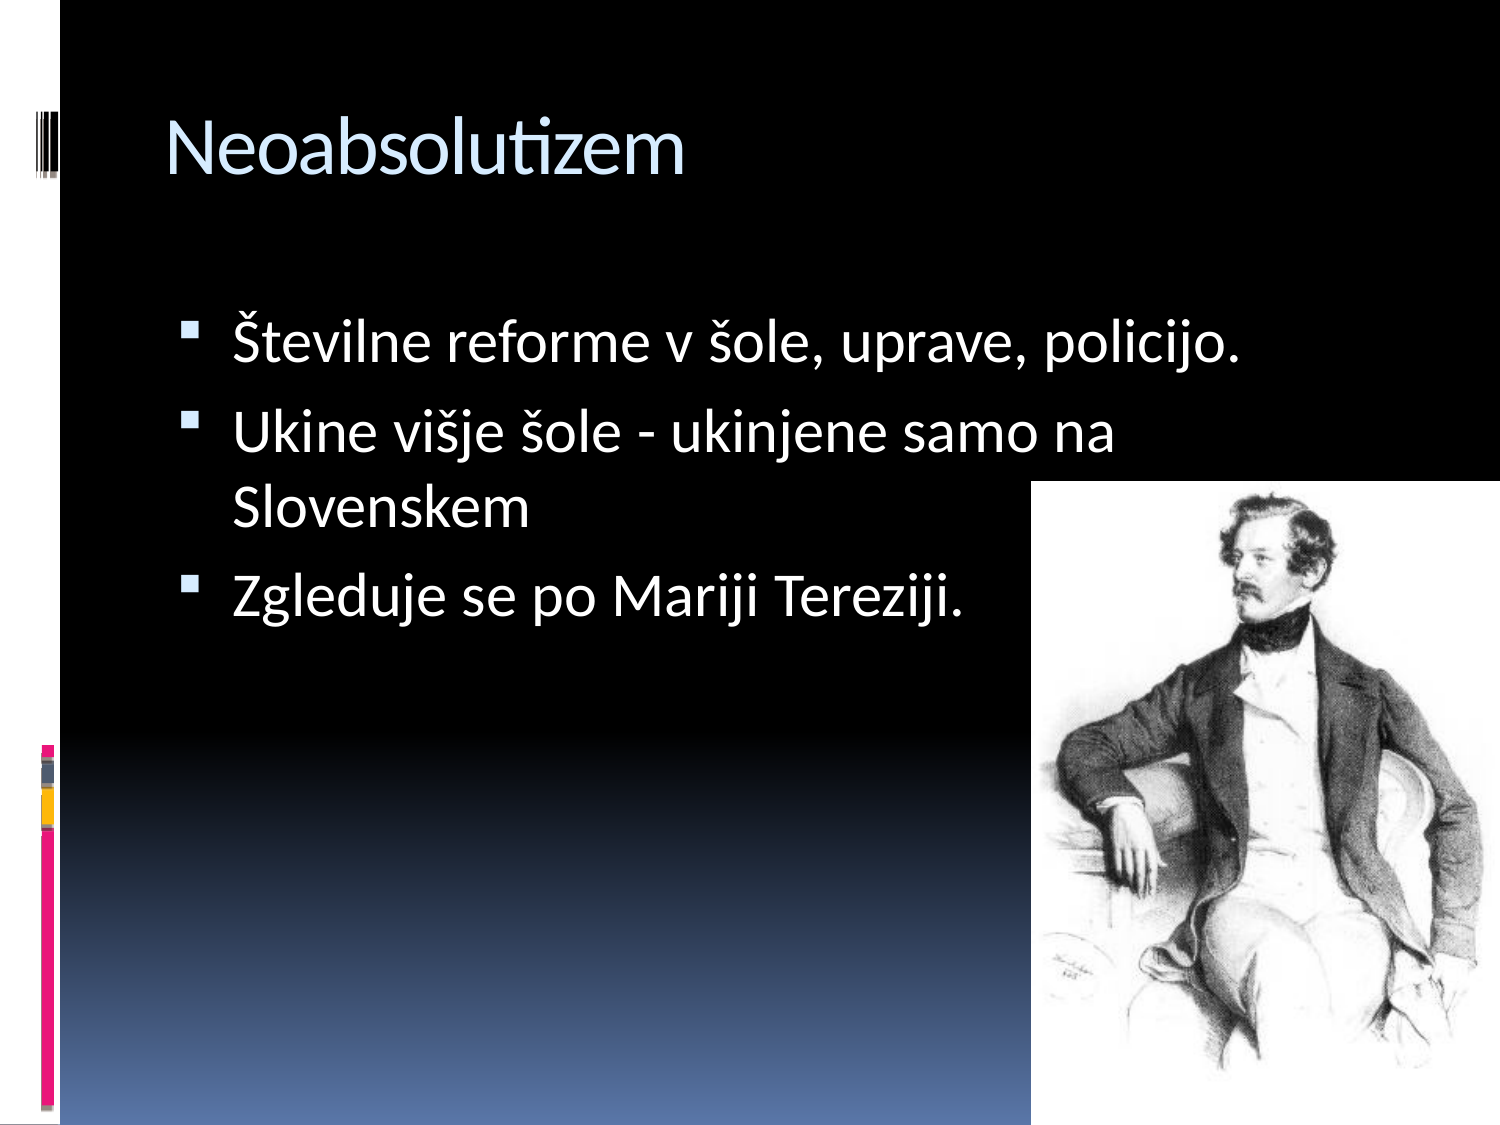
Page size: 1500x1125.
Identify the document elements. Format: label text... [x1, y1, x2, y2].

list Številne reforme v šole, uprave, policijo. Ukine višje šole - ukinjene samo na Slovenskem Zgleduje se po Mariji Tereziji. [150, 292, 1425, 1043]
title Neoabsolutizem [150, 84, 1425, 235]
picture [1031, 481, 1500, 1125]
